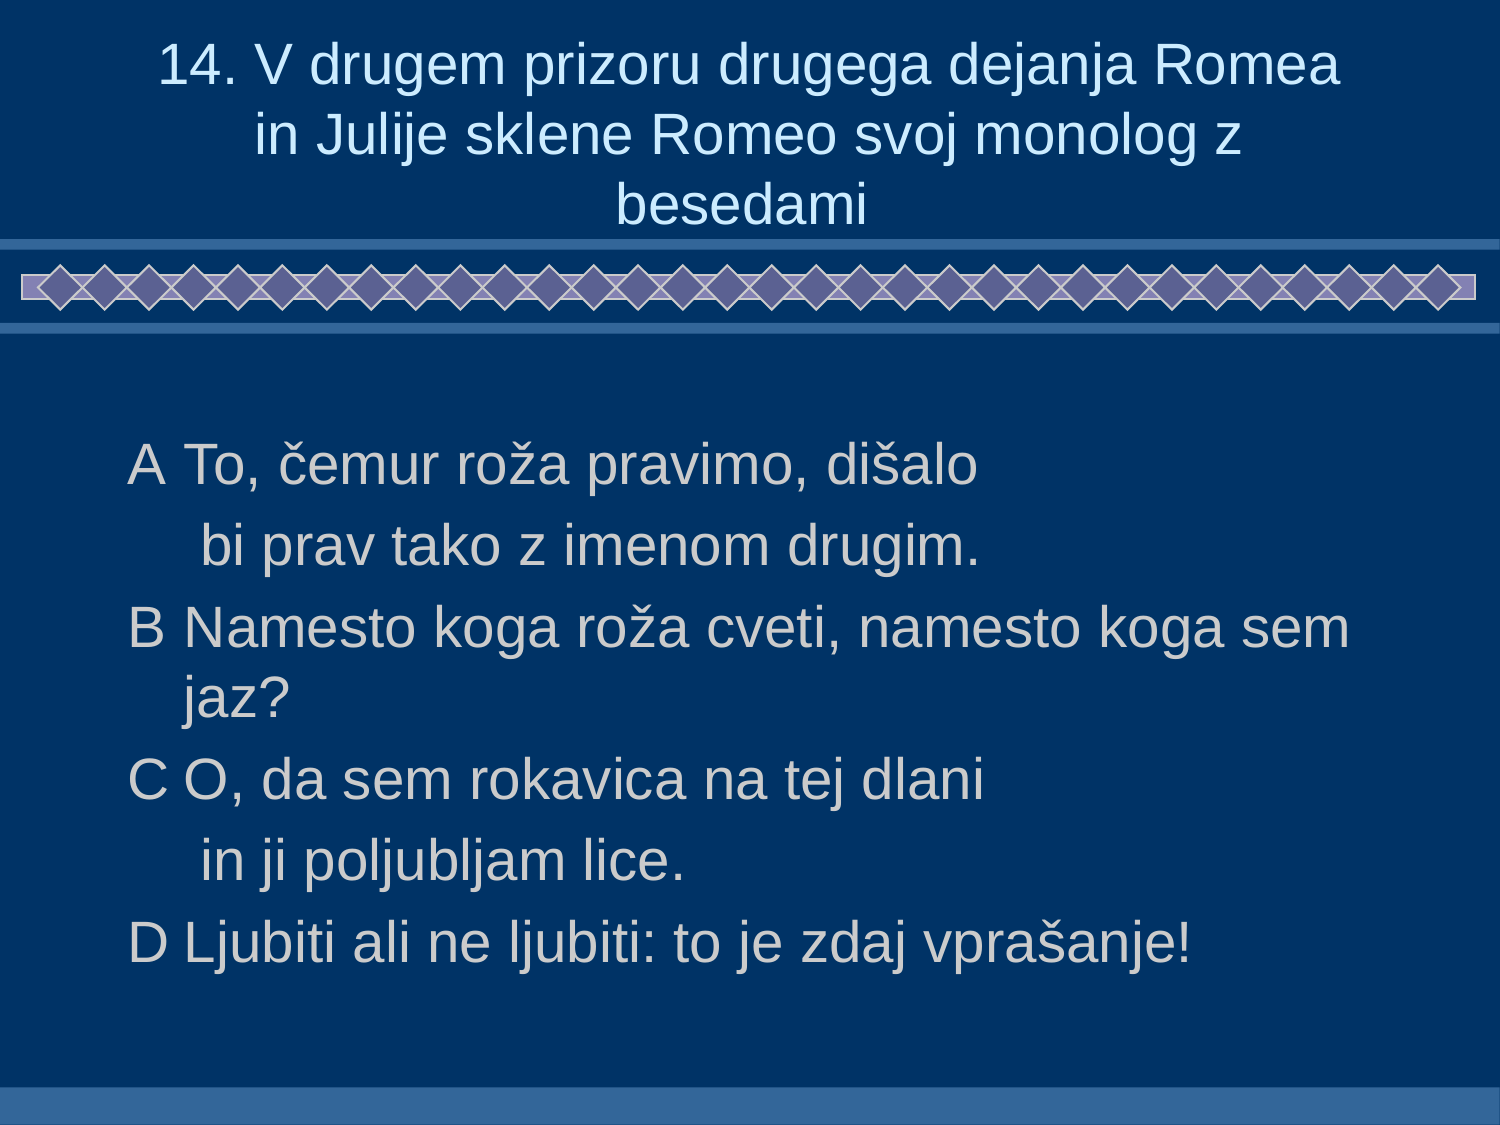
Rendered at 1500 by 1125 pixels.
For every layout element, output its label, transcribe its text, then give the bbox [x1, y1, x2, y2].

title 14. V drugem prizoru drugega dejanja Romea in Julije sklene Romeo svoj monolog z besedami [112, 37, 1388, 225]
list A To, čemur roža pravimo, dišalo bi prav tako z imenom drugim. B Namesto koga roža cveti, namesto koga sem jaz? C O, da sem rokavica na tej dlani in ji poljubljam lice. D Ljubiti ali ne ljubiti: to je zdaj vprašanje! [112, 350, 1388, 1050]
